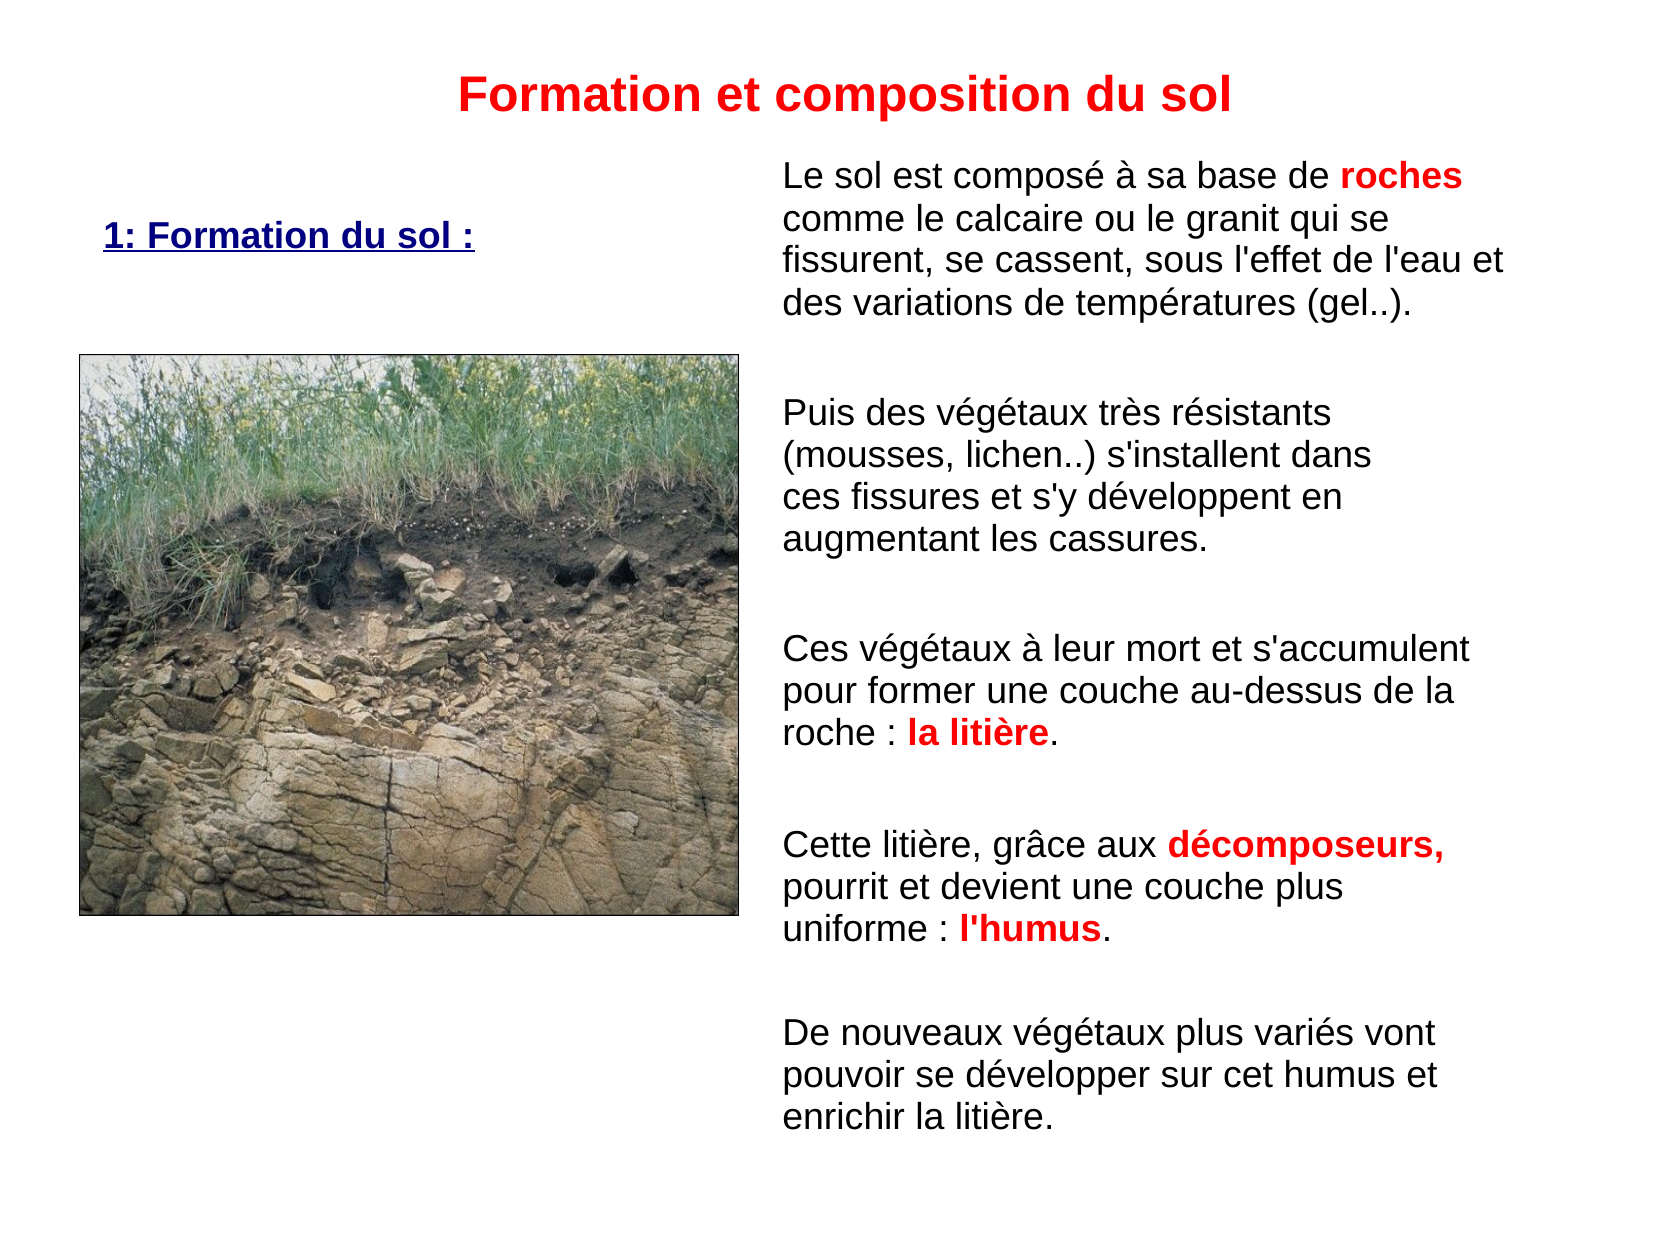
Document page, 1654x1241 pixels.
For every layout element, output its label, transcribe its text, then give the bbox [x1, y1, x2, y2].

picture [79, 354, 739, 916]
text_box De nouveaux végétaux plus variés vont pouvoir se développer sur cet humus et enrichir la litière. [767, 1003, 1506, 1145]
text_box Le sol est composé à sa base de roches comme le calcaire ou le granit qui se fissurent, se cassent, sous l'effet de l'eau et des variations de températures (gel..). [767, 147, 1565, 332]
text_box Ces végétaux à leur mort et s'accumulent pour former une couche au-dessus de la roche : la litière. [767, 620, 1506, 763]
text_box Puis des végétaux très résistants (mousses, lichen..) s'installent dans ces fissures et s'y développent en augmentant les cassures. [767, 383, 1447, 567]
text_box Cette litière, grâce aux décomposeurs, pourrit et devient une couche plus uniforme : l'humus. [767, 816, 1477, 960]
text_box 1: Formation du sol : [88, 206, 490, 265]
text_box Formation et composition du sol [442, 59, 1359, 131]
